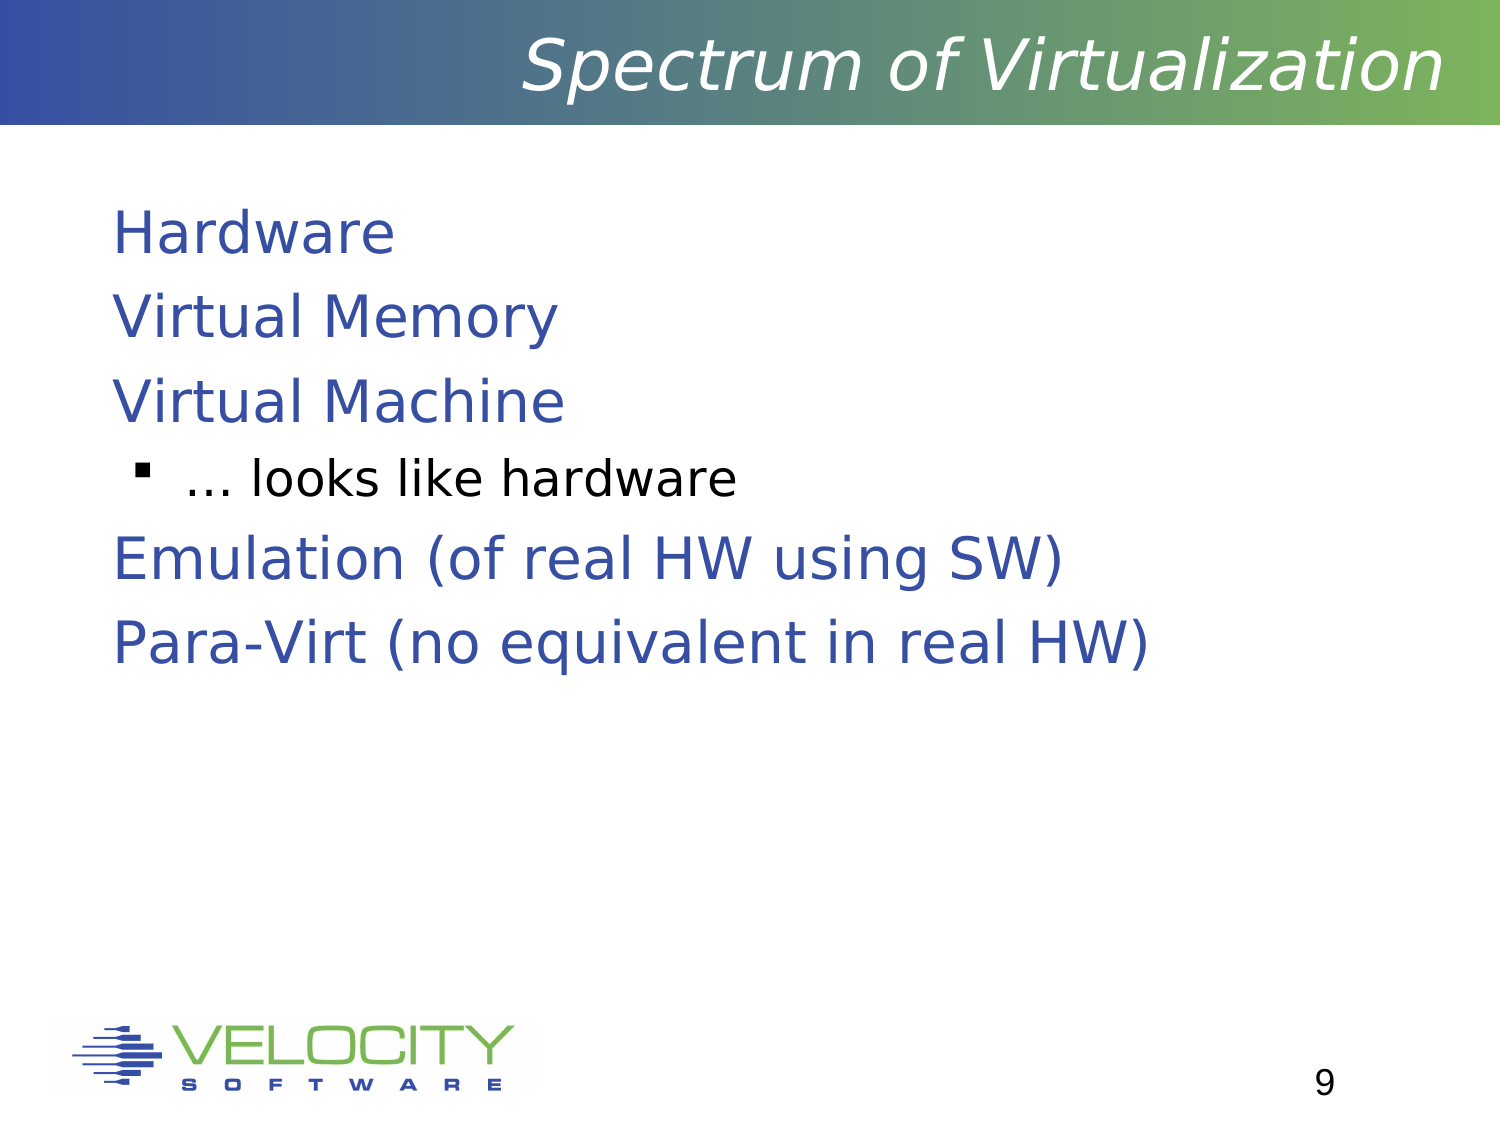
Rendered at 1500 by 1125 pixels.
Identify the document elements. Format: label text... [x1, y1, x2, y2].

title Spectrum of Virtualization [62, 12, 1463, 113]
list Hardware Virtual Memory Virtual Machine … looks like hardware Emulation (of real HW using SW) Para-Virt (no equivalent in real HW) [70, 187, 1438, 856]
picture [50, 1021, 538, 1094]
